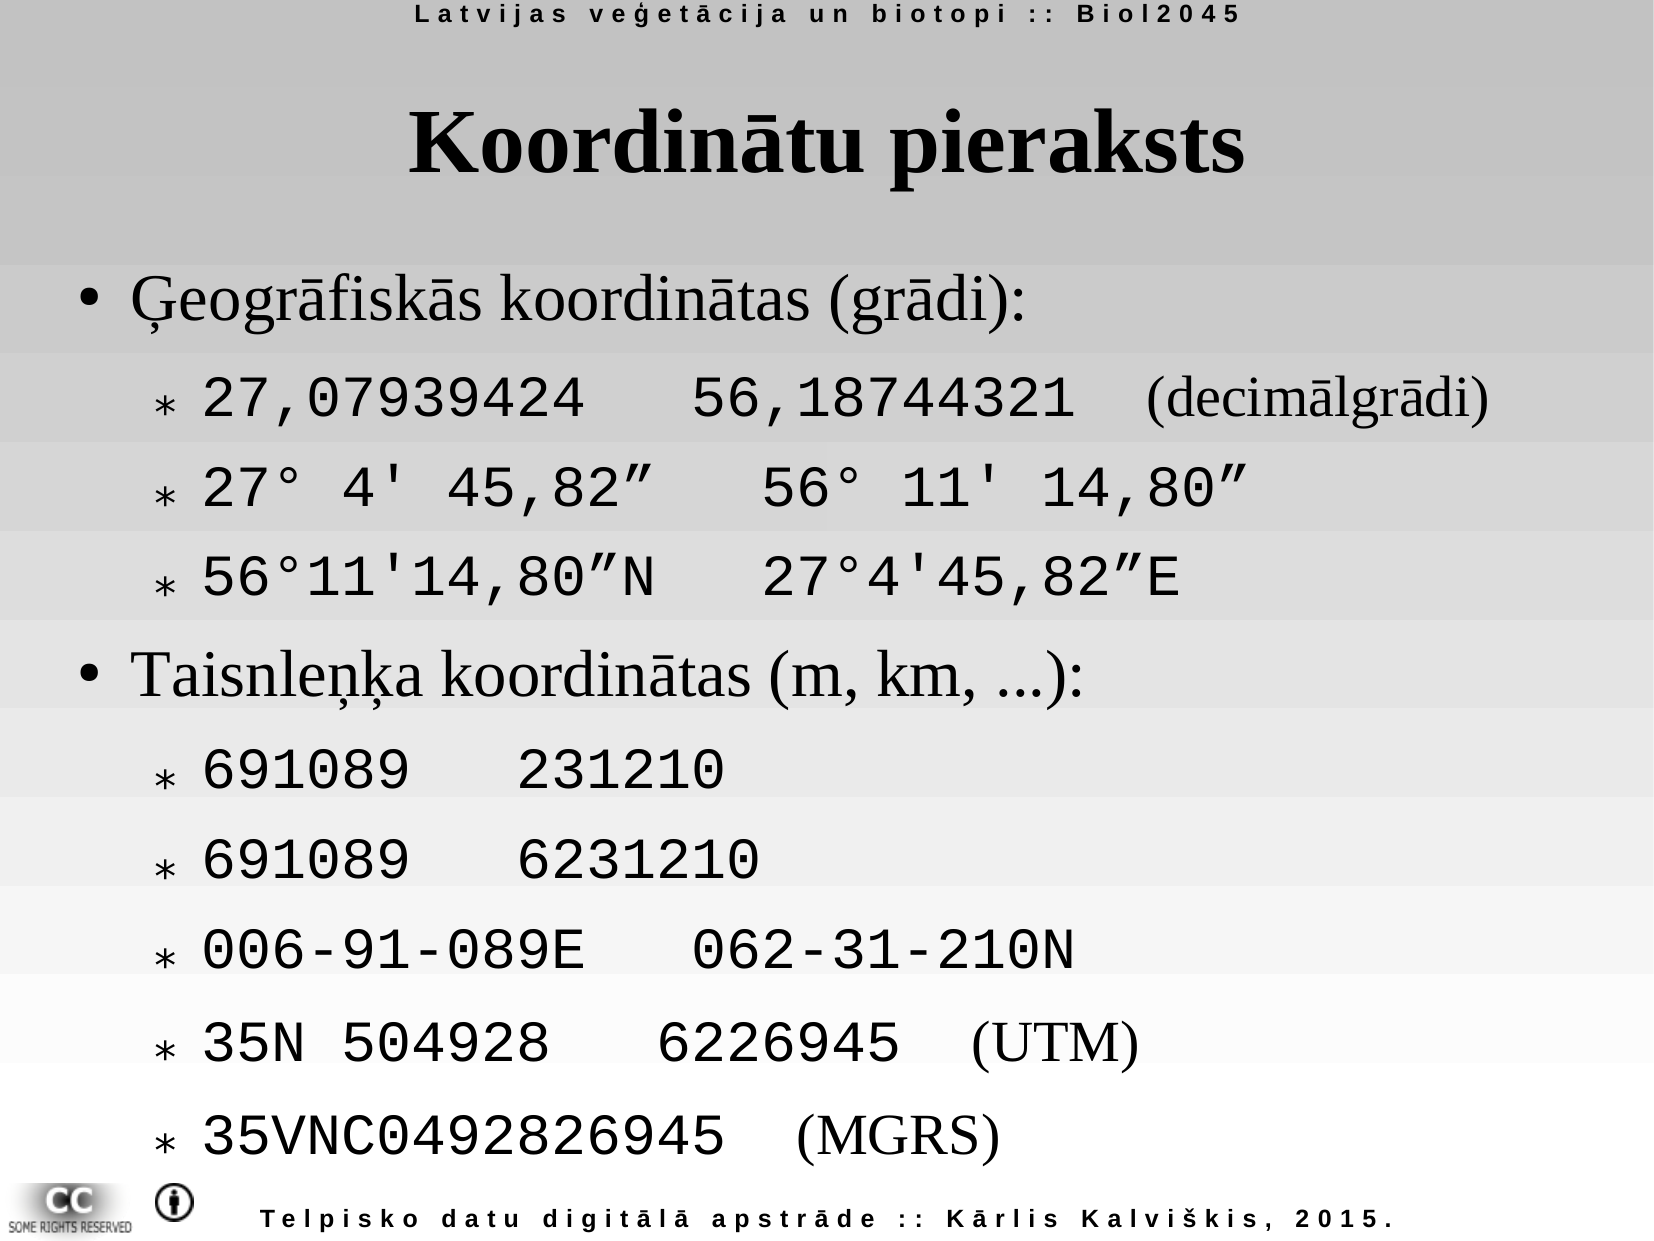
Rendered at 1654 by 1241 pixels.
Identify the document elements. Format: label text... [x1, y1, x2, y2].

list Ģeogrāfiskās koordinātas (grādi): 27,07939424 56,18744321 (decimālgrādi) 27° 4' 45,82” 56° 11' 14,80” 56°11'14,80”N 27°4'45,82”E Taisnleņķa koordinātas (m, km, ...): 691089 231210 691089 6231210 006-91-089E 062-31-210N 35N 504928 6226945 (UTM) 35VNC0492826945 (MGRS) [59, 261, 1596, 1175]
title Koordinātu pieraksts [59, 37, 1596, 246]
picture [0, 0, 1654, 1241]
